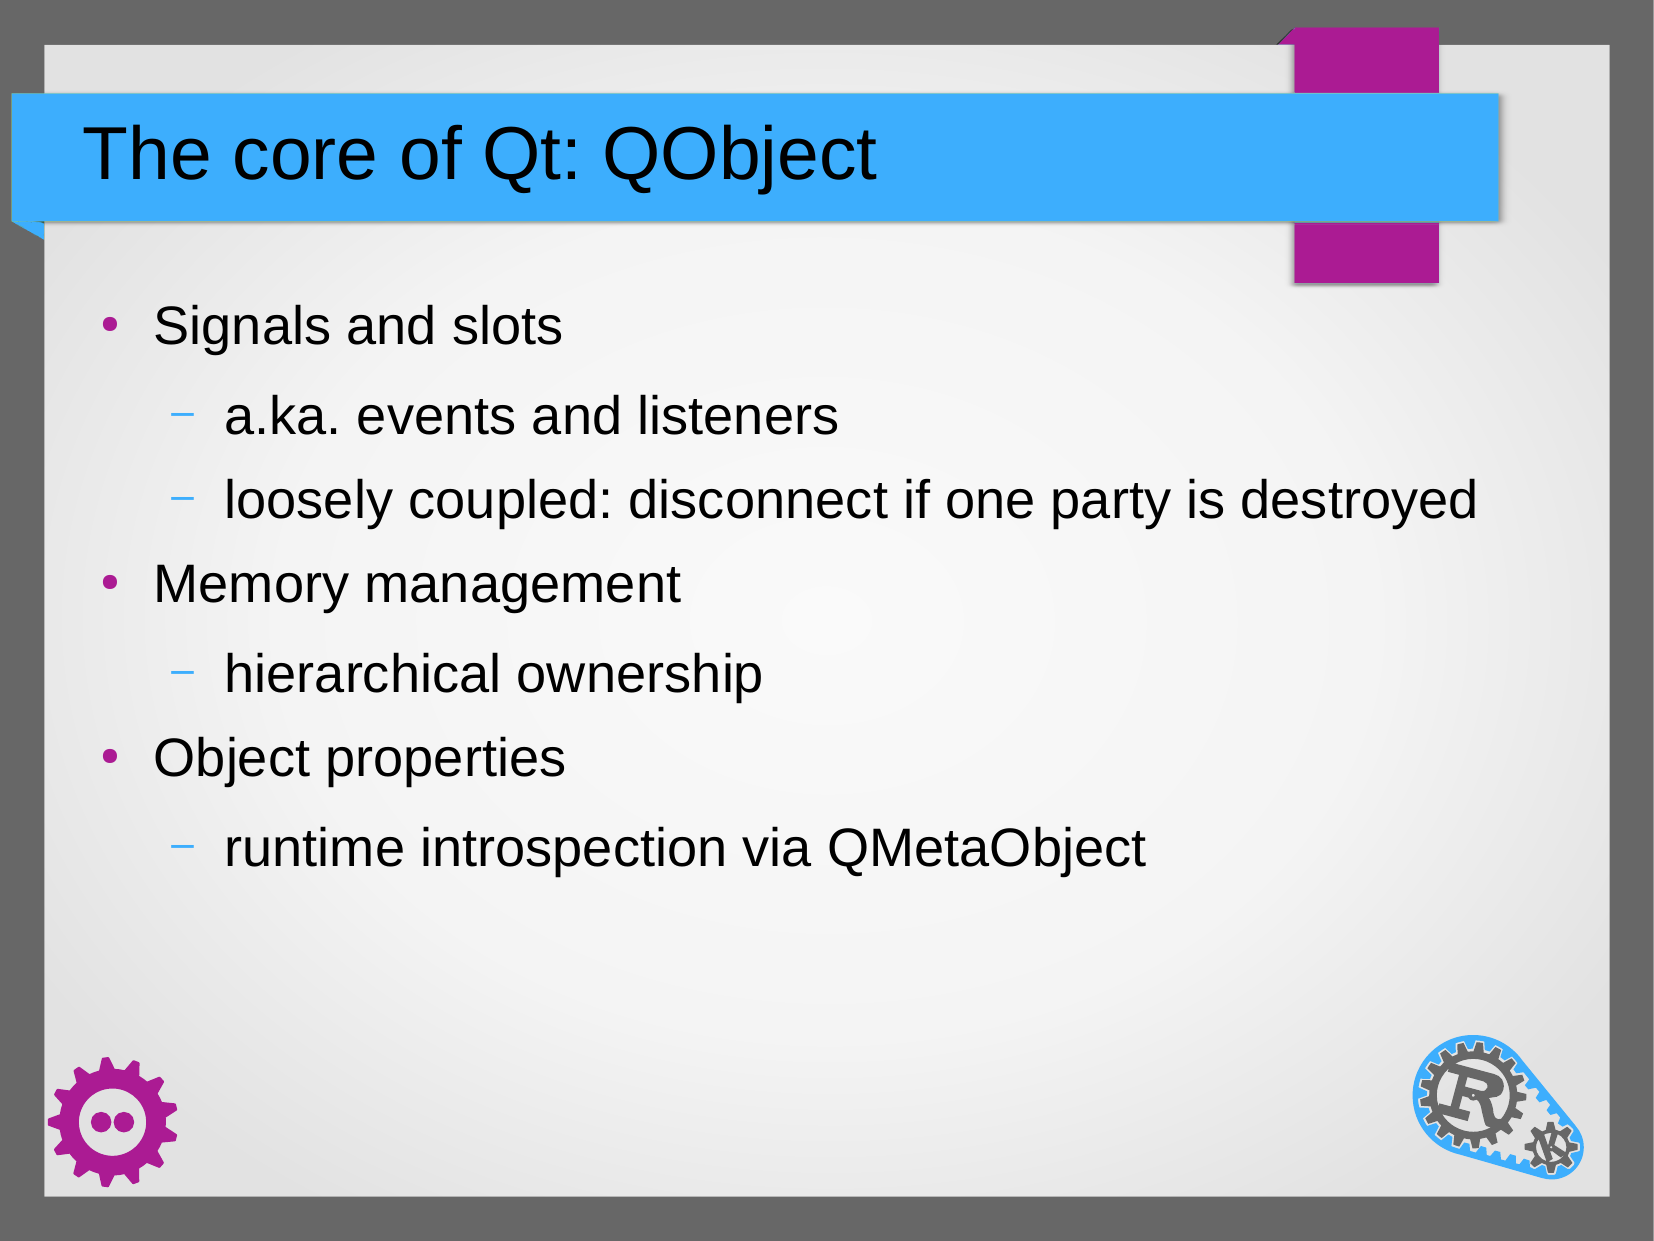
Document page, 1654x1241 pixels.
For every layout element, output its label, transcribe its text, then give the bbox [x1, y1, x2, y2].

picture [0, 0, 1654, 1241]
title The core of Qt: QObject [82, 94, 1264, 213]
list Signals and slots a.ka. events and listeners loosely coupled: disconnect if one party is destroyed Memory management hierarchical ownership Object properties runtime introspection via QMetaObject [82, 295, 1571, 1015]
